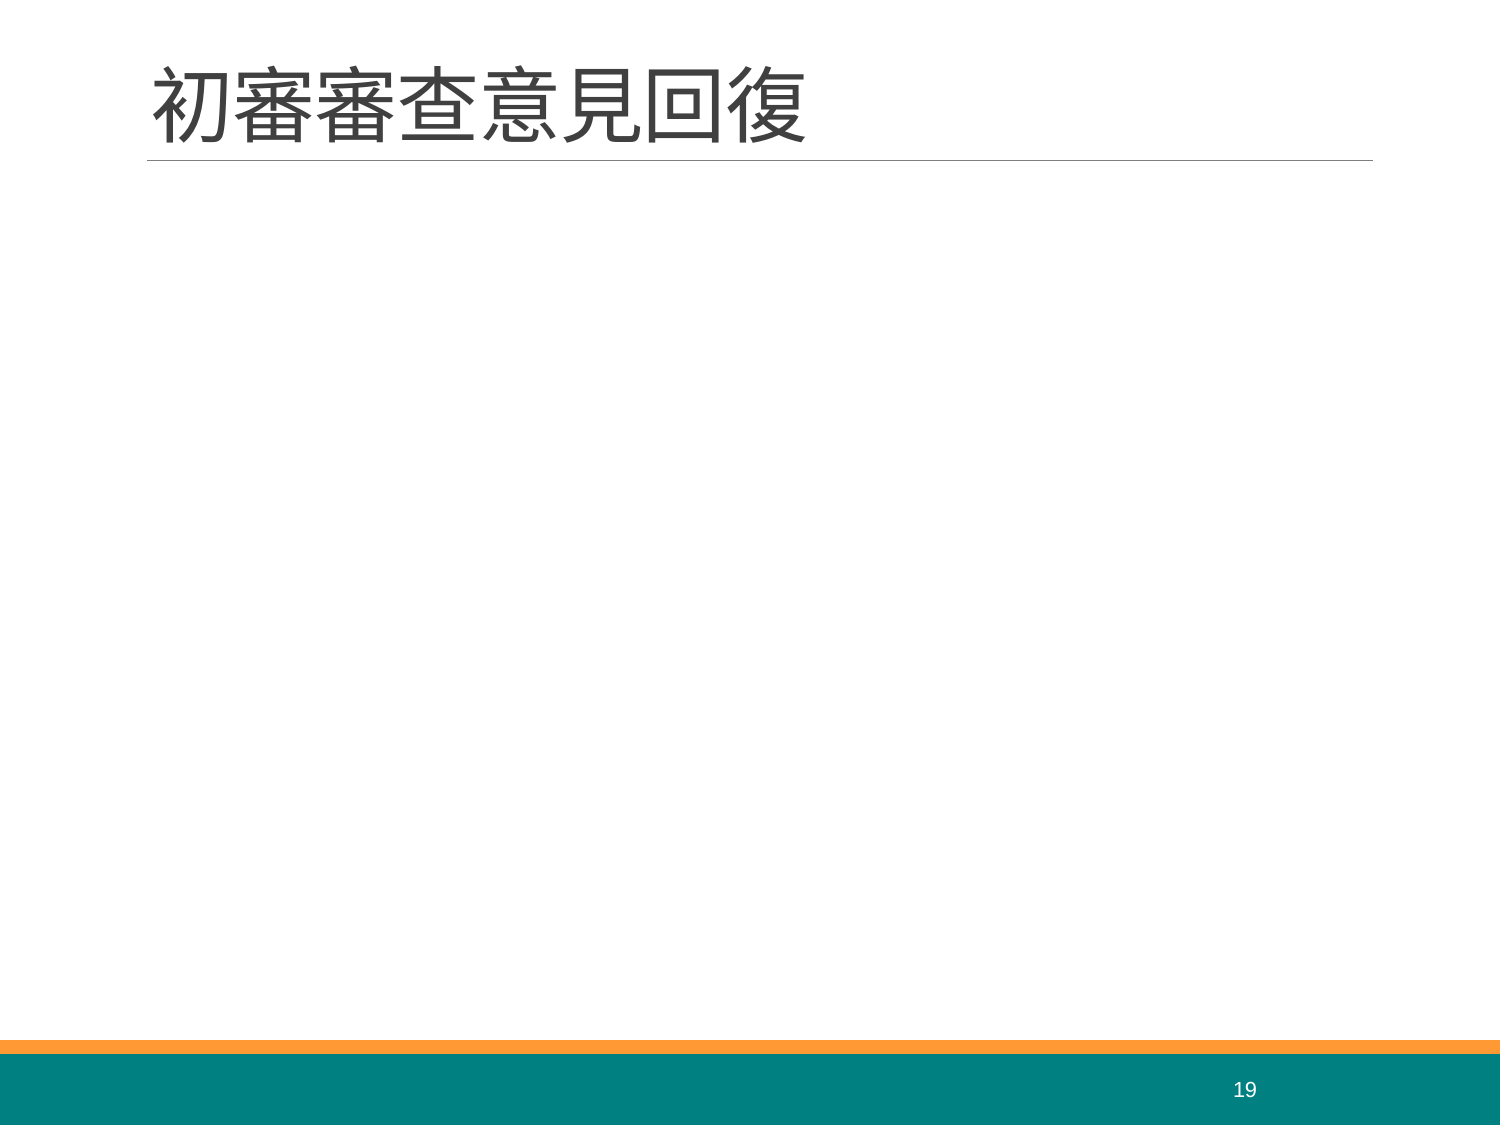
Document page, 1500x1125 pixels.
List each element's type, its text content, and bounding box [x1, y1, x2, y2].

text_box [1218, 1059, 1380, 1120]
title 初審審查意見回復 [135, 1, 1373, 161]
